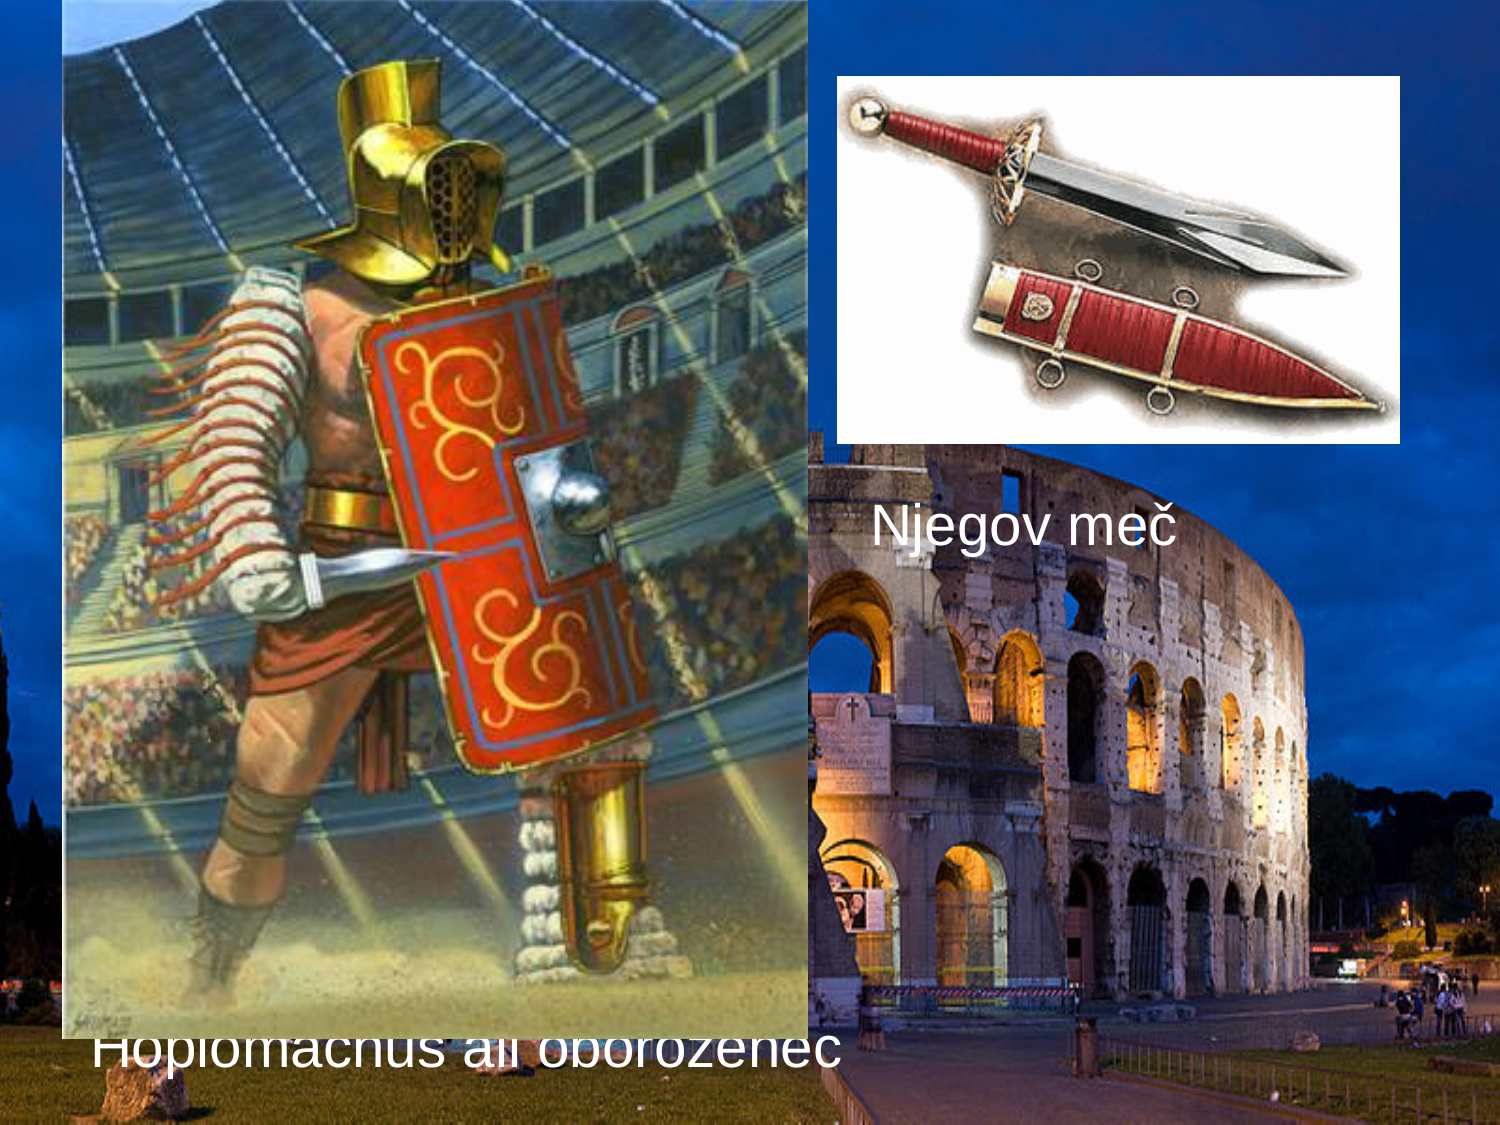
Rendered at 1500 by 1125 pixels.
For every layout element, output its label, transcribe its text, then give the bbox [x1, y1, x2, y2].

picture [0, 0, 1500, 1125]
list Njegov meč Hoplomachus ali oboroženec [75, 487, 1425, 1125]
